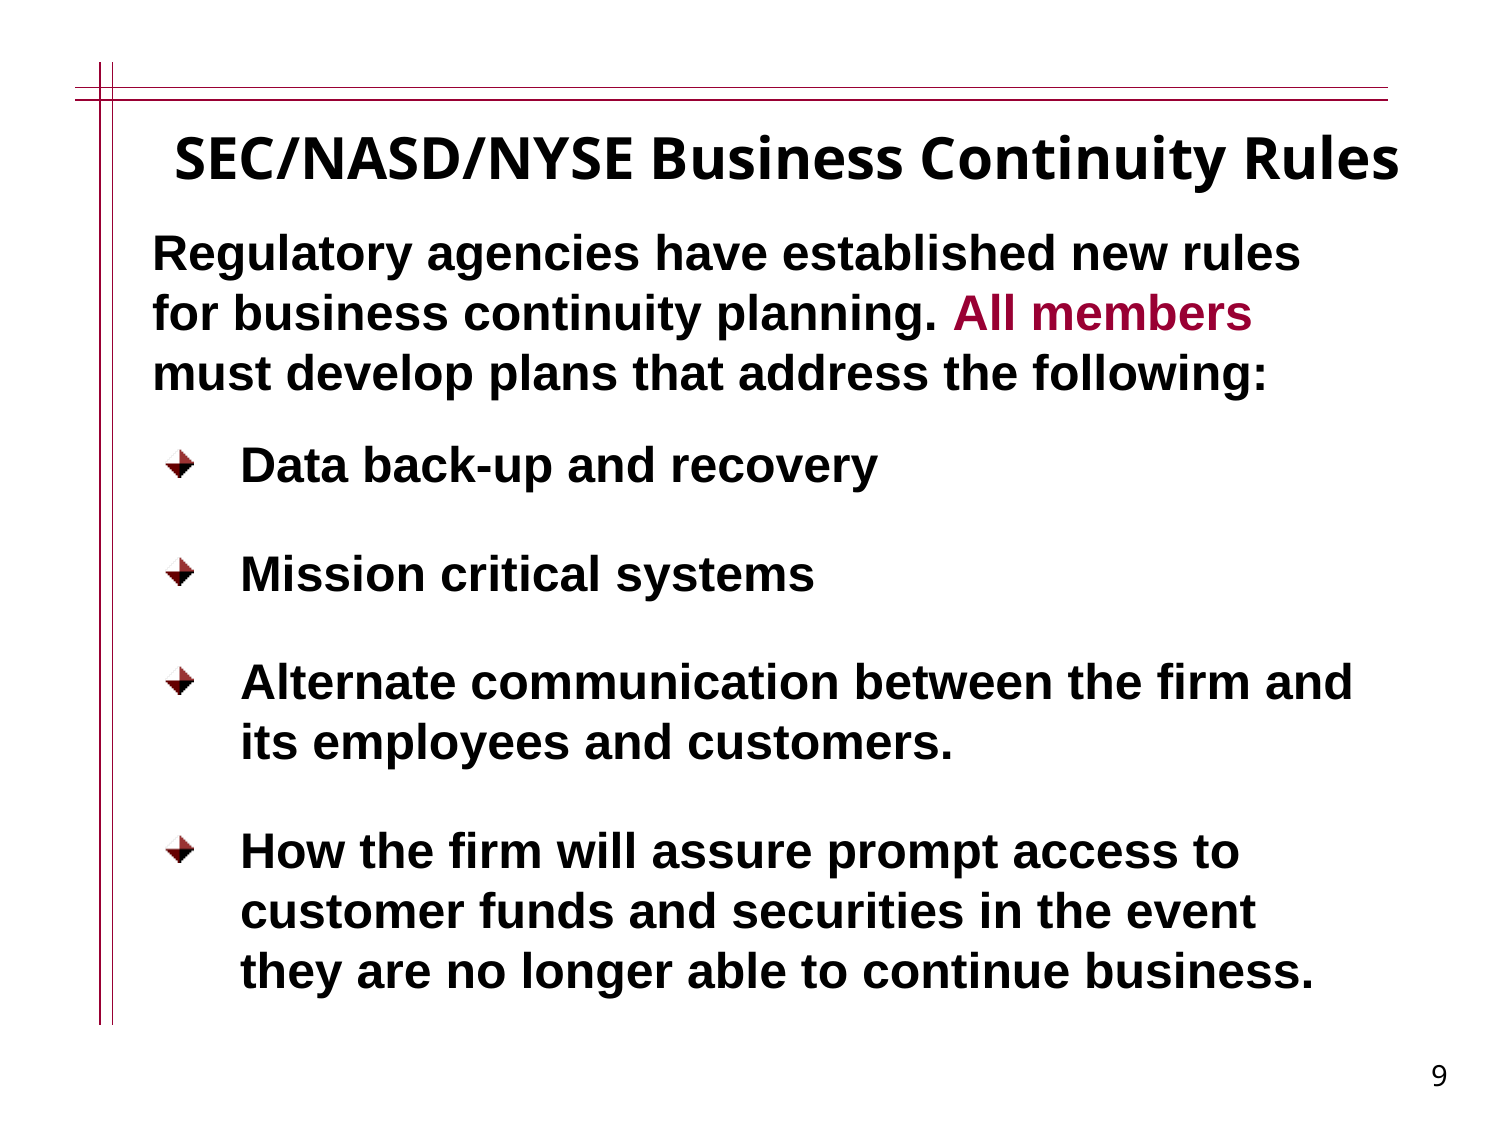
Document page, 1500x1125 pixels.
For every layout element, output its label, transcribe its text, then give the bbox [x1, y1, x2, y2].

picture [164, 556, 194, 586]
picture [164, 834, 194, 863]
picture [164, 448, 194, 478]
text_box Regulatory agencies have established new rules for business continuity planning. All members must develop plans that address the following: [137, 212, 1375, 408]
title SEC/NASD/NYSE Business Continuity Rules [125, 112, 1450, 201]
text_box Data back-up and recovery Mission critical systems Alternate communication between the firm and its employees and customers. How the firm will assure prompt access to customer funds and securities in the event they are no longer able to continue business. [149, 425, 1388, 1026]
picture [164, 665, 194, 695]
